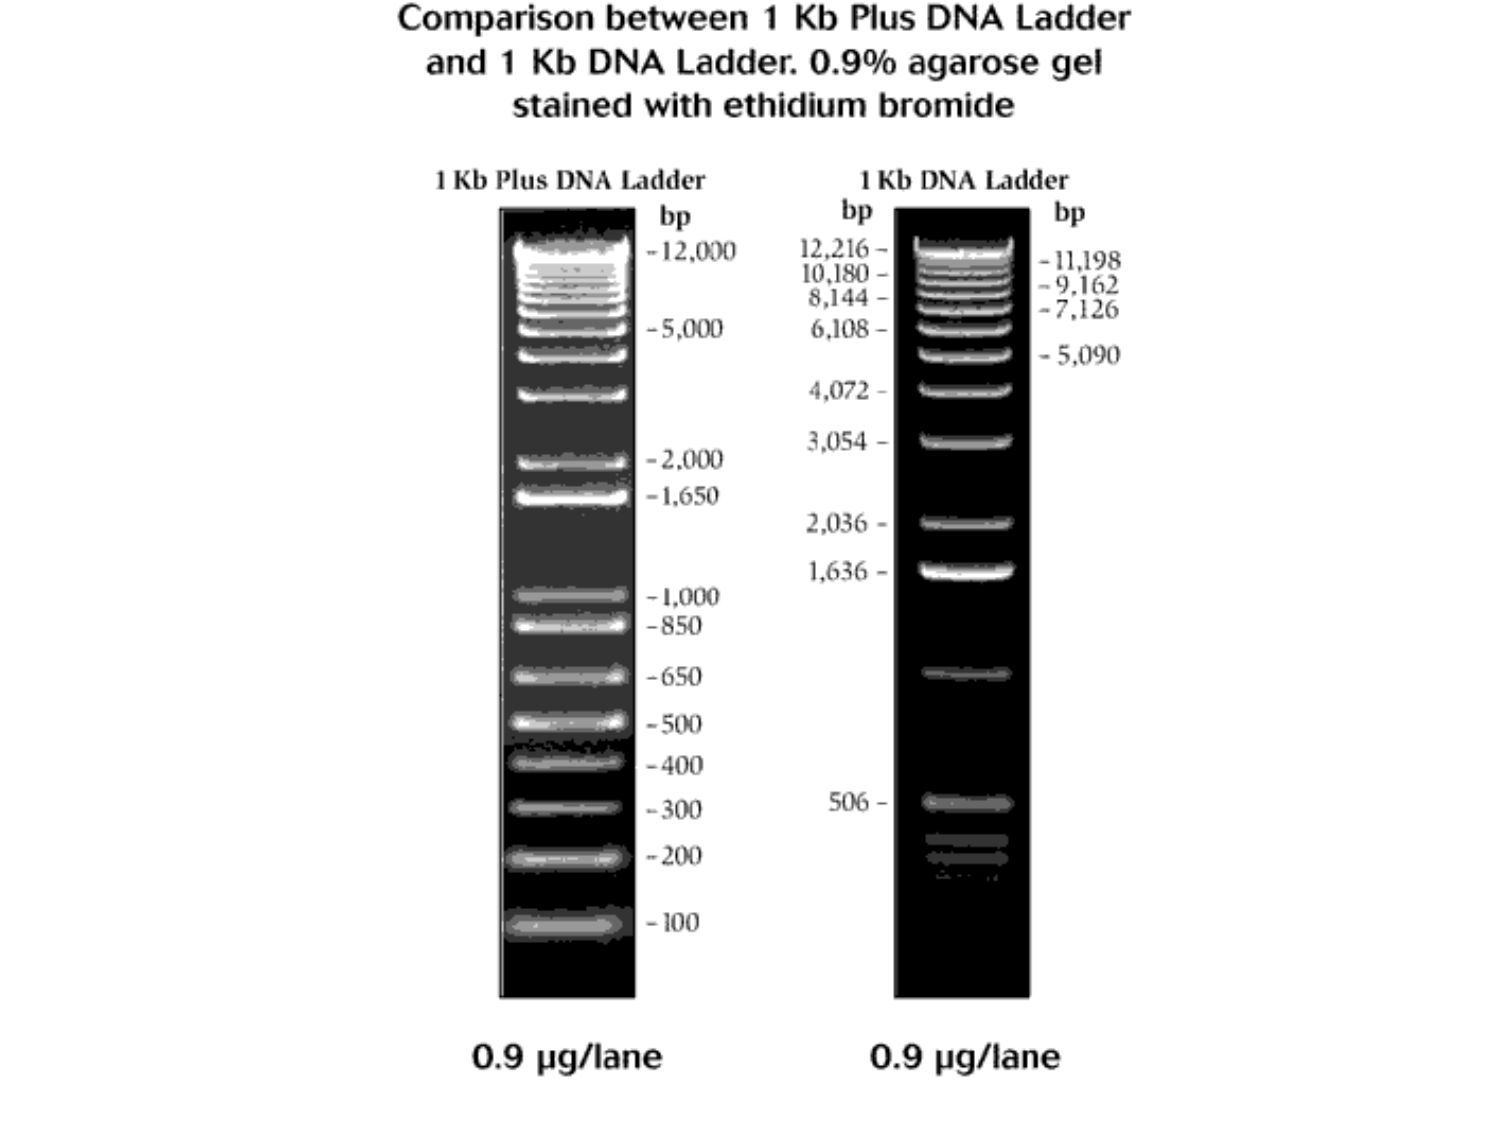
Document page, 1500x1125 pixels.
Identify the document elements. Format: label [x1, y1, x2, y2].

picture [394, 0, 1136, 1083]
